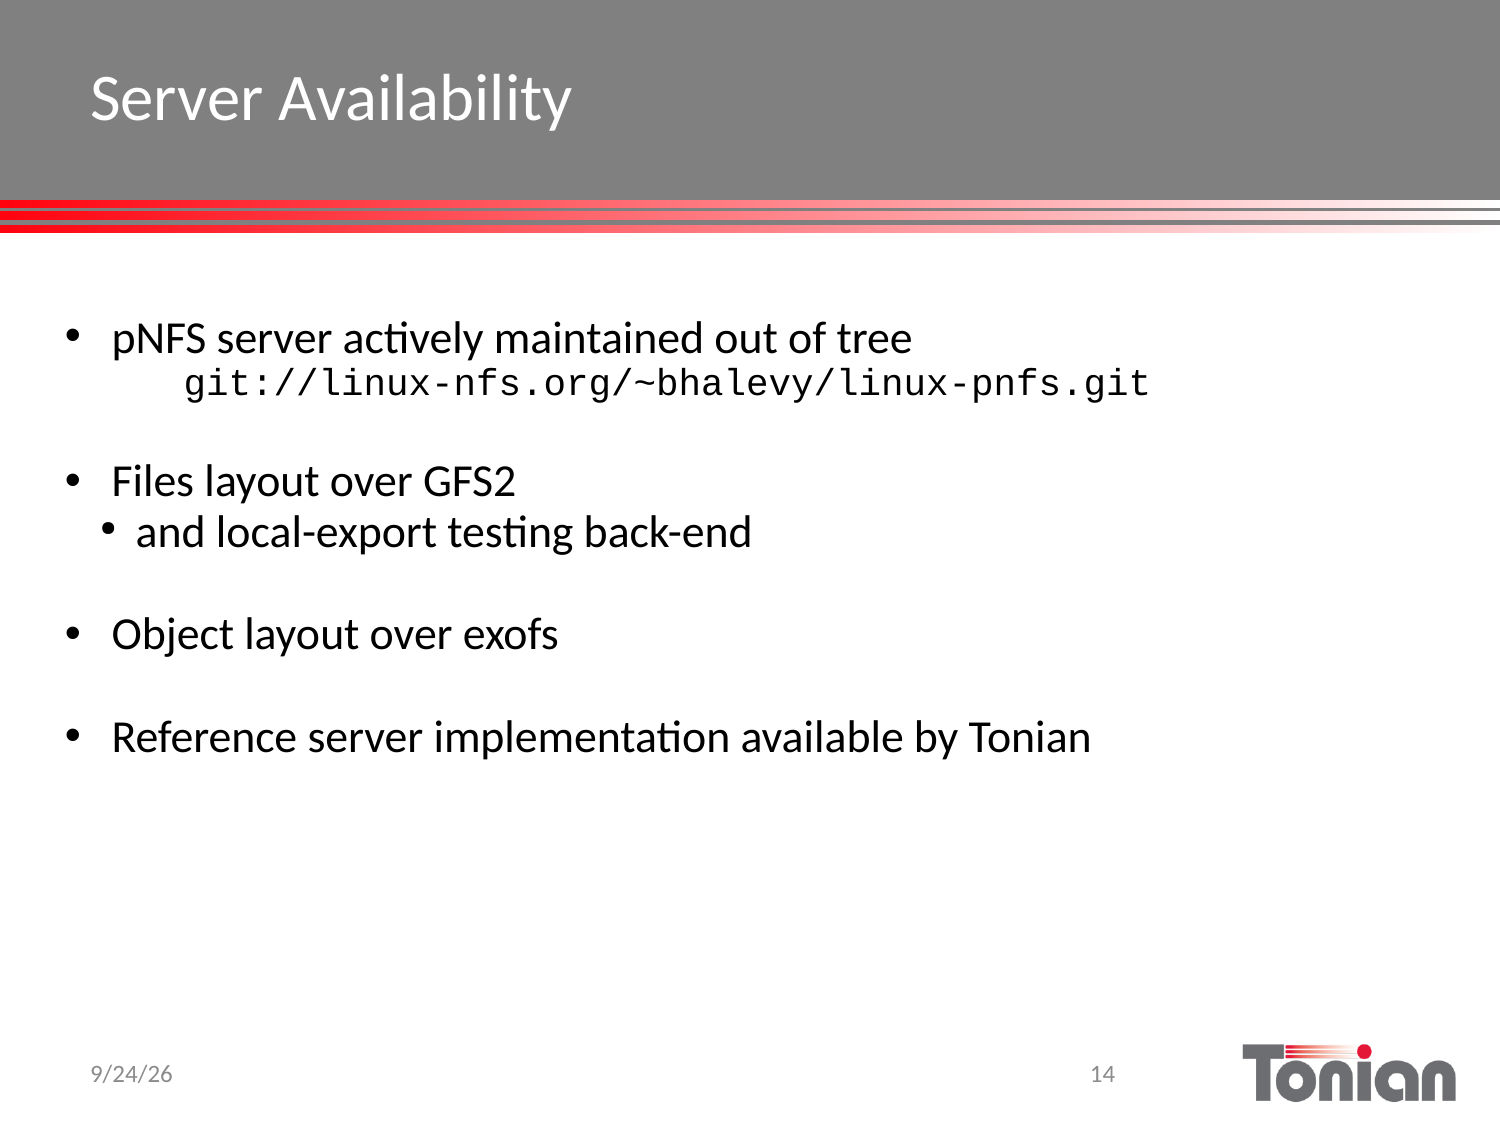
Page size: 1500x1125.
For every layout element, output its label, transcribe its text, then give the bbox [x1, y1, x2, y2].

text_box pNFS server actively maintained out of tree git://linux-nfs.org/~bhalevy/linux-pnfs.git Files layout over GFS2 and local-export testing back-end Object layout over exofs Reference server implementation available by Tonian [50, 300, 1451, 770]
slide_number 6/28/12 [75, 1042, 425, 1103]
title Server Availability [75, 0, 1426, 188]
picture [1237, 1038, 1462, 1119]
slide_number <number> [1074, 1042, 1425, 1103]
